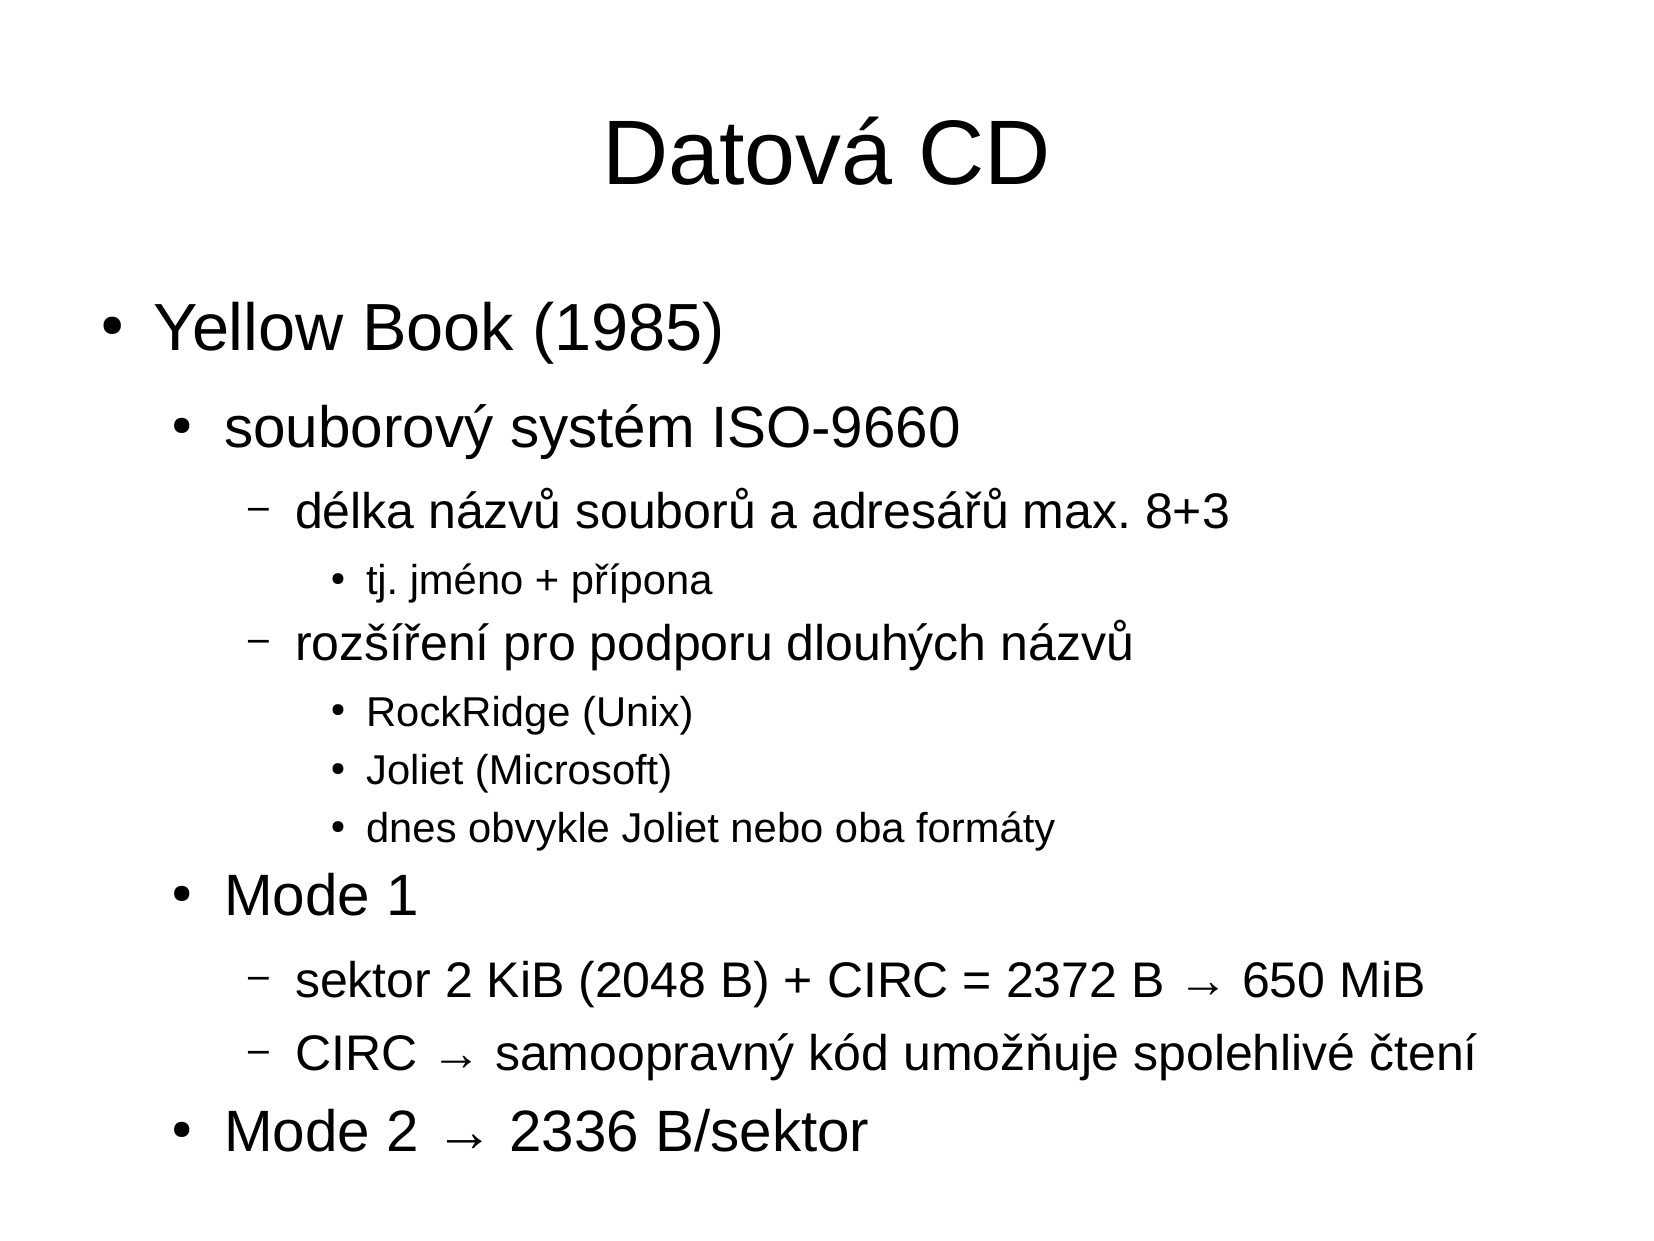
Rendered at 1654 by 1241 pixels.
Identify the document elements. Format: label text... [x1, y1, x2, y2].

list Yellow Book (1985) souborový systém ISO-9660 délka názvů souborů a adresářů max. 8+3 tj. jméno + přípona rozšíření pro podporu dlouhých názvů RockRidge (Unix) Joliet (Microsoft) dnes obvykle Joliet nebo oba formáty Mode 1 sektor 2 KiB (2048 B) + CIRC = 2372 B → 650 MiB CIRC → samoopravný kód umožňuje spolehlivé čtení Mode 2 → 2336 B/sektor [82, 290, 1571, 1164]
title Datová CD [82, 56, 1571, 250]
